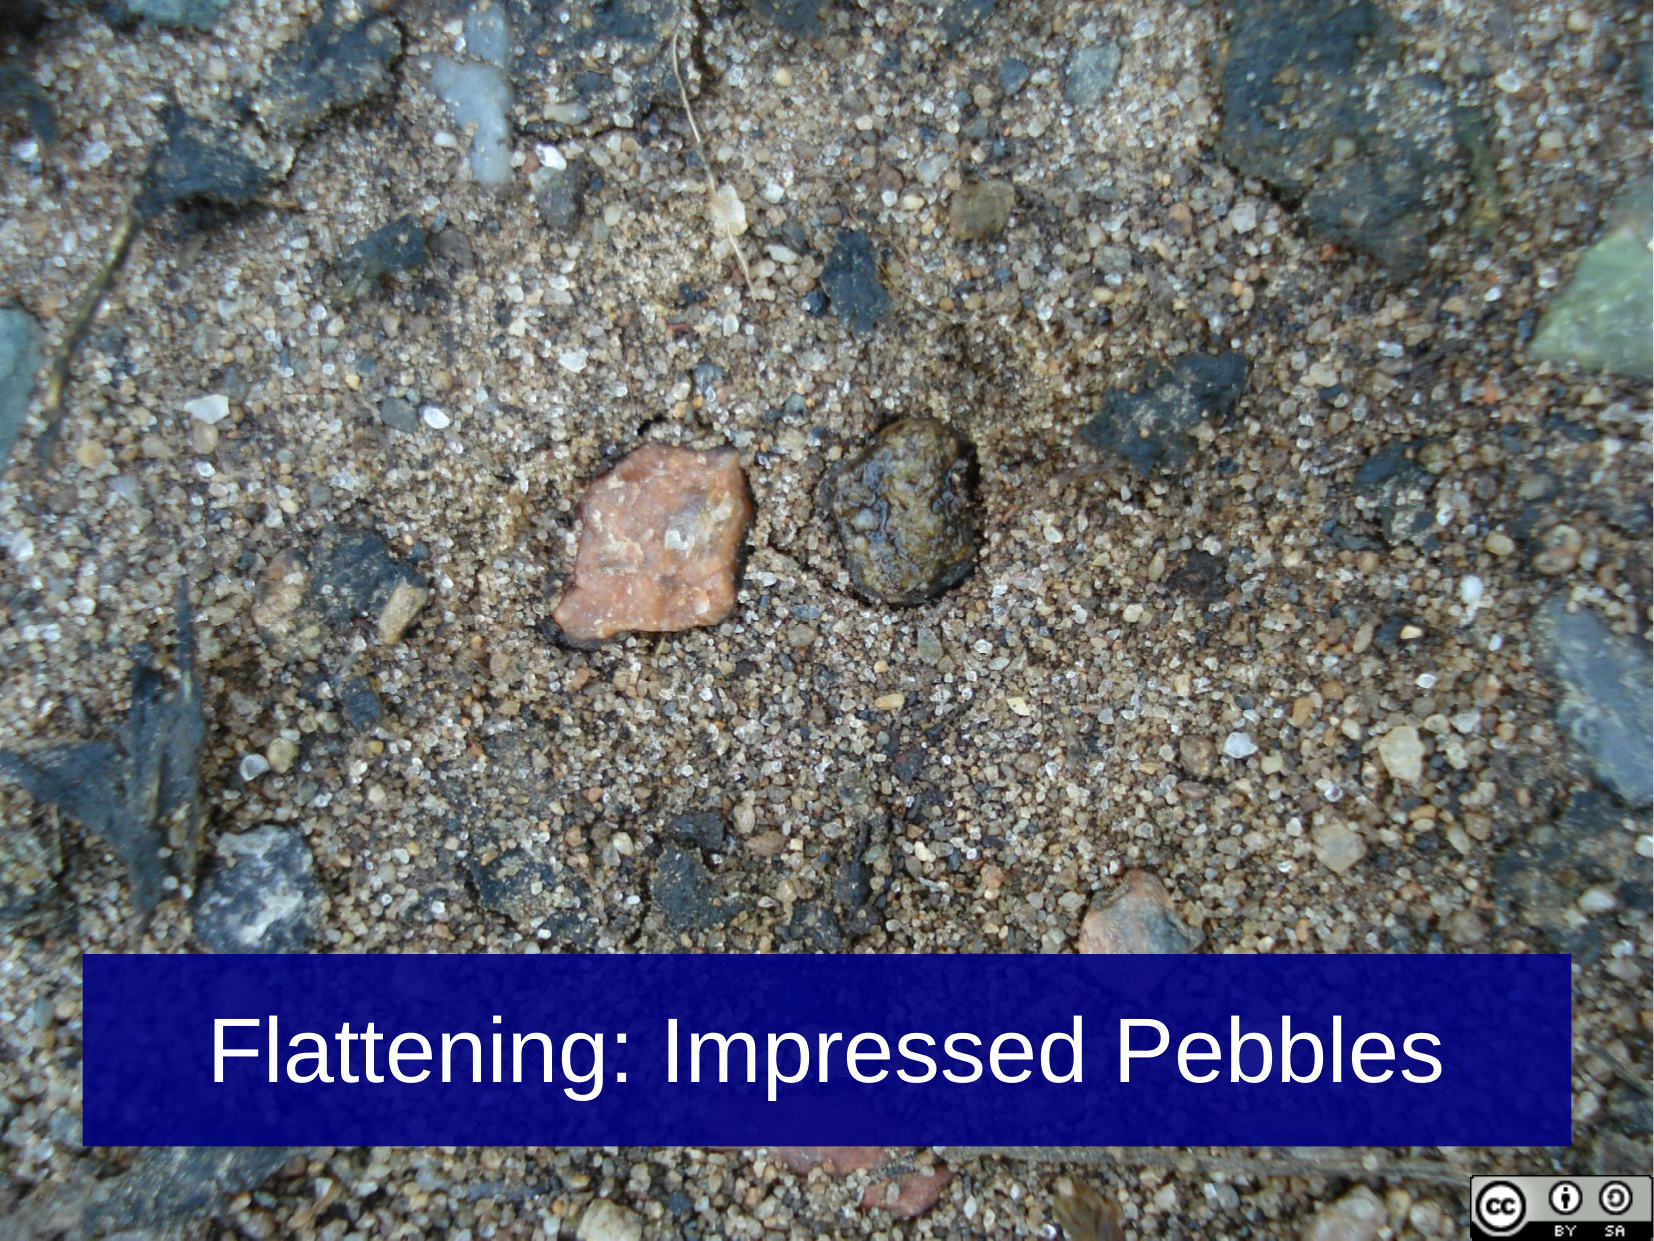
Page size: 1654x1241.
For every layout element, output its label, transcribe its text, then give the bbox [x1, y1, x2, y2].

title Flattening: Impressed Pebbles [82, 954, 1572, 1147]
picture [0, 0, 1654, 1241]
